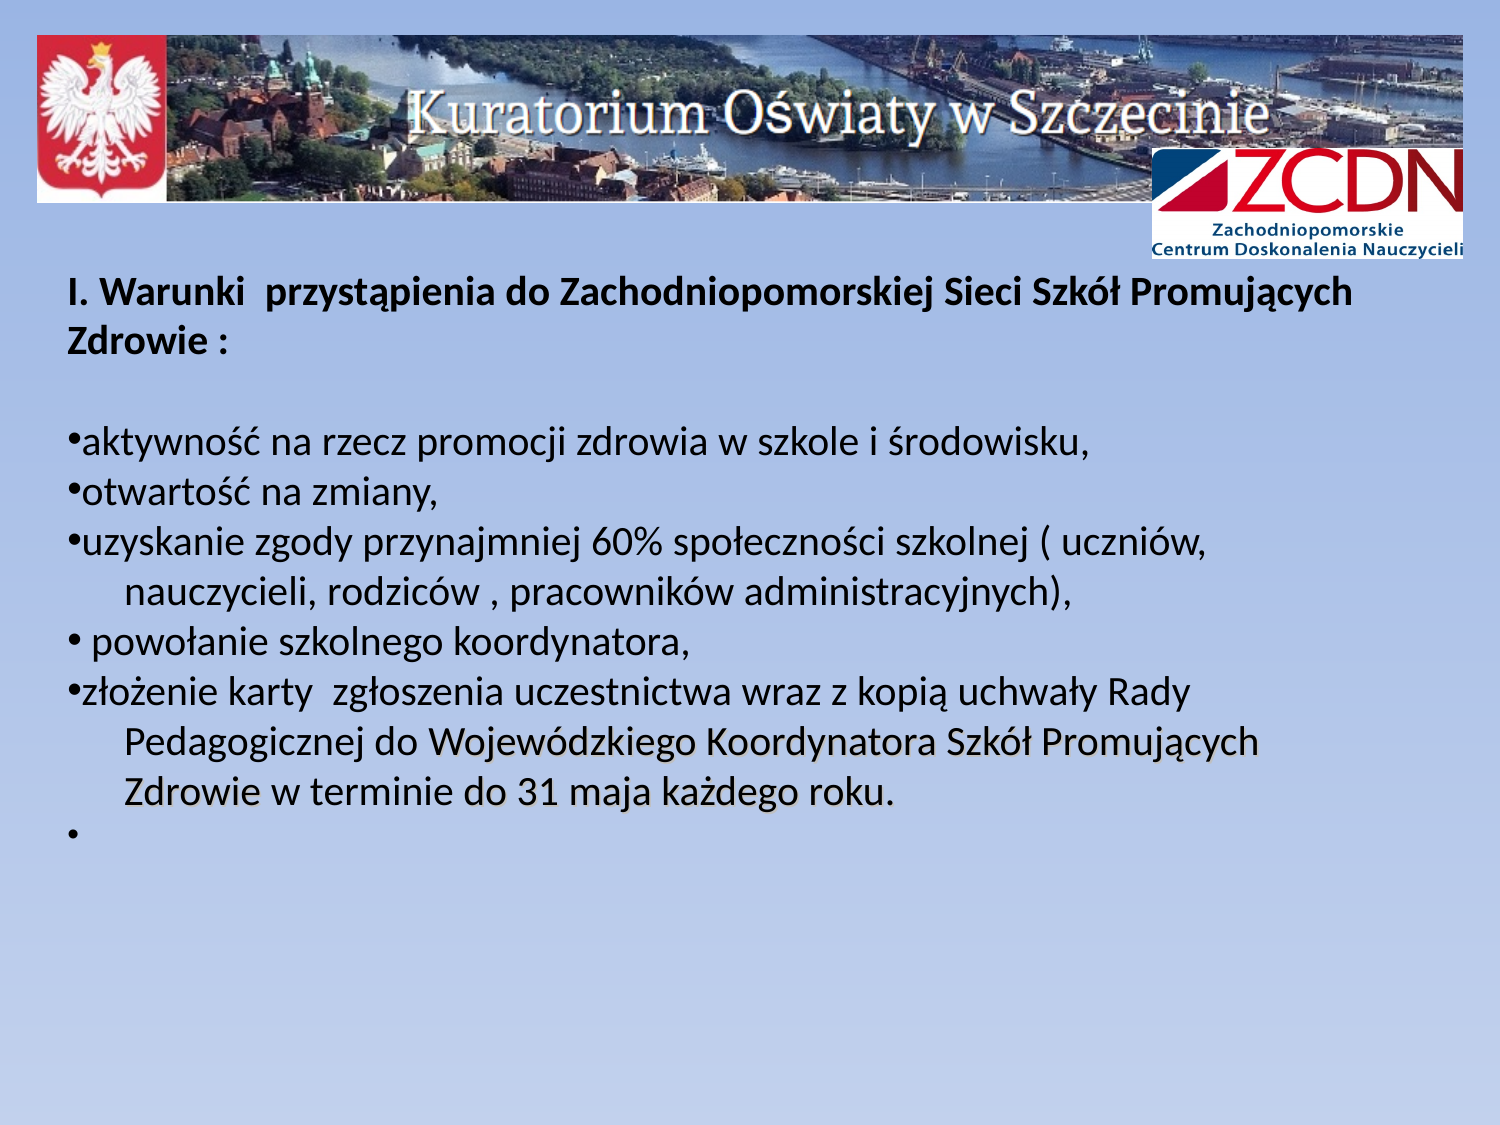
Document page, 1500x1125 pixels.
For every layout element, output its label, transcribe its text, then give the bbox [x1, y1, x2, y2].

picture [37, 35, 1463, 259]
list I. Warunki przystąpienia do Zachodniopomorskiej Sieci Szkół Promujących Zdrowie : aktywność na rzecz promocji zdrowia w szkole i środowisku, otwartość na zmiany, uzyskanie zgody przynajmniej 60% społeczności szkolnej ( uczniów, nauczycieli, rodziców , pracowników administracyjnych), powołanie szkolnego koordynatora, złożenie karty zgłoszenia uczestnictwa wraz z kopią uchwały Rady Pedagogicznej do Wojewódzkiego Koordynatora Szkół Promujących Zdrowie w terminie do 31 maja każdego roku. [20, 255, 1402, 843]
